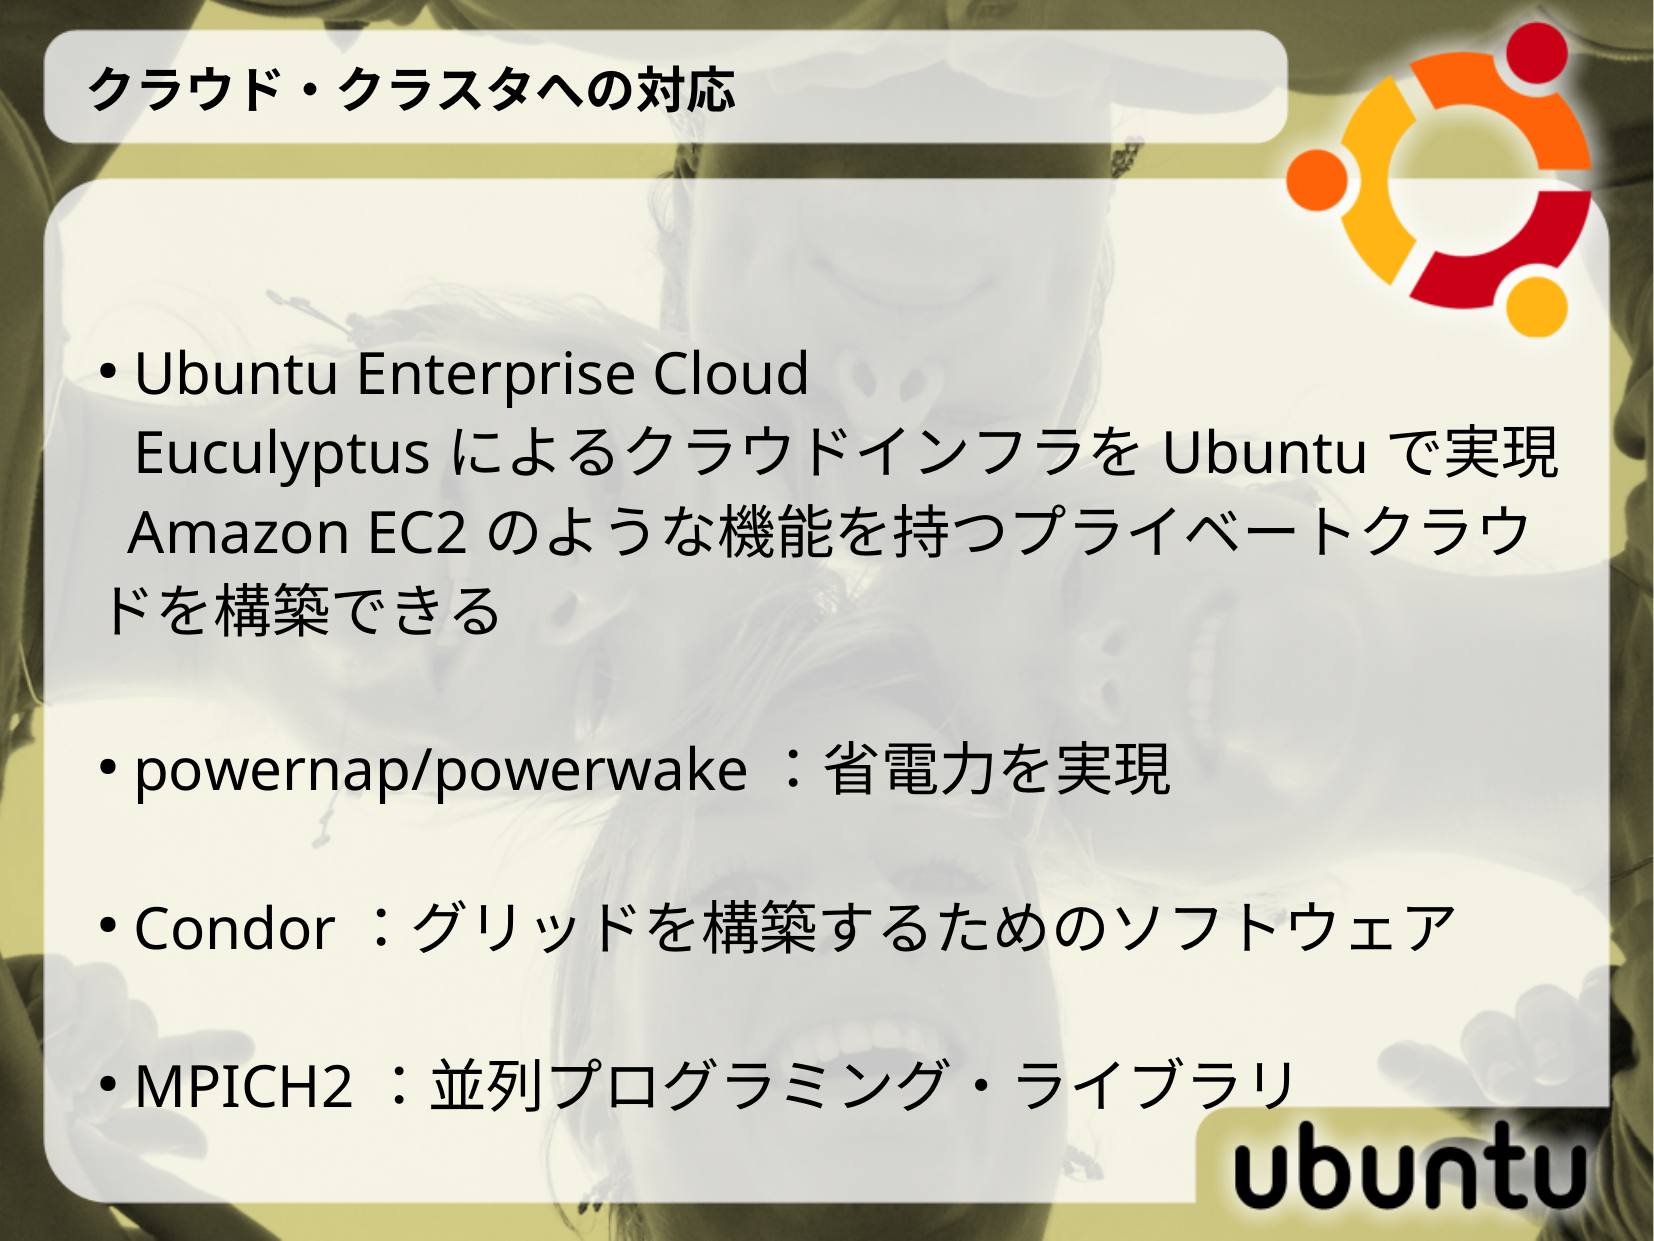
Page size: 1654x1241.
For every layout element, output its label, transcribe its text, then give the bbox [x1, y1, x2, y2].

text_box クラウド・クラスタへの対応 [70, 47, 808, 127]
picture [0, 0, 1654, 1241]
text_box Ubuntu Enterprise Cloud EuculyptusによるクラウドインフラをUbuntuで実現 Amazon EC2のような機能を持つプライベートクラウドを構築できる powernap/powerwake：省電力を実現 Condor：グリッドを構築するためのソフトウェア MPICH2：並列プログラミング・ライブラリ [82, 324, 1595, 1083]
